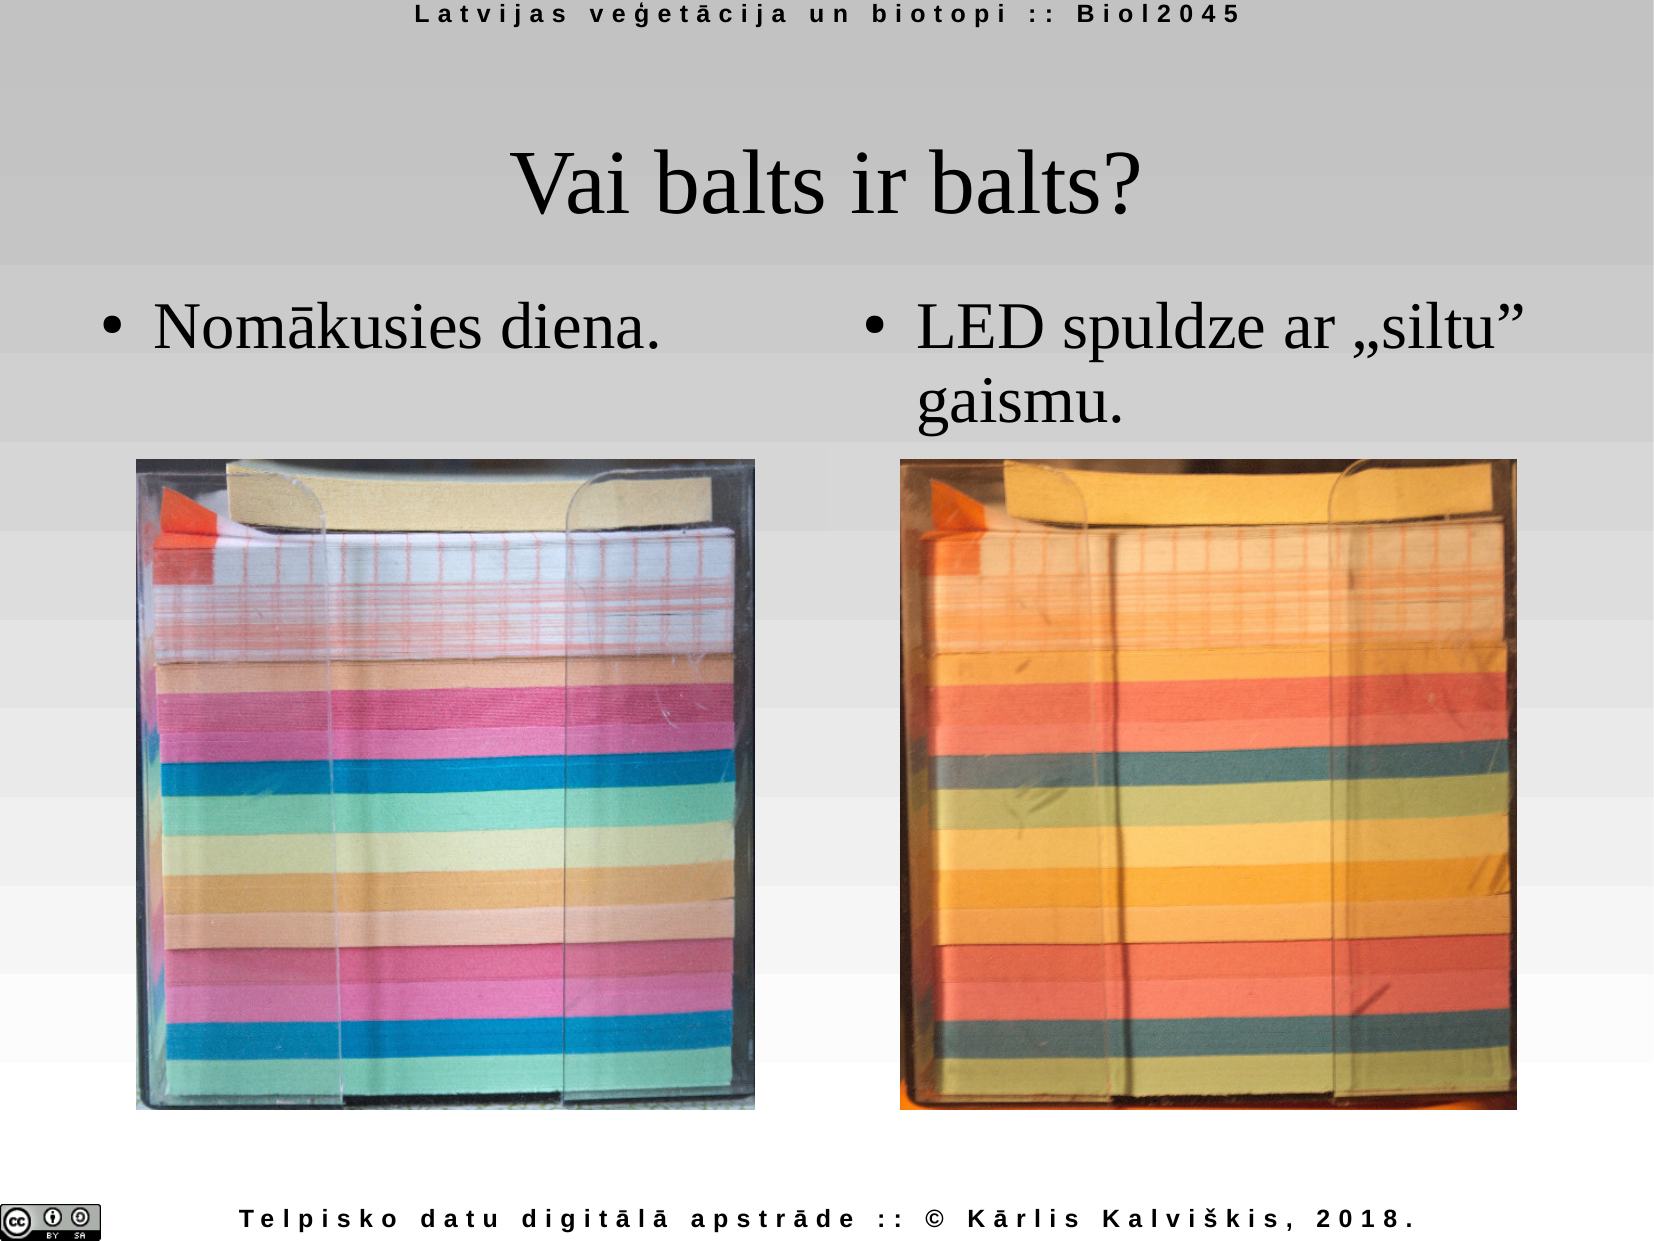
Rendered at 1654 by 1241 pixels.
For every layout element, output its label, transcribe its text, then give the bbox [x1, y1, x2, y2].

list LED spuldze ar „siltu” gaismu. [845, 289, 1572, 1113]
list Nomākusies diena. [82, 289, 809, 1113]
picture [0, 0, 1654, 1241]
title Vai balts ir balts? [29, 49, 1625, 296]
